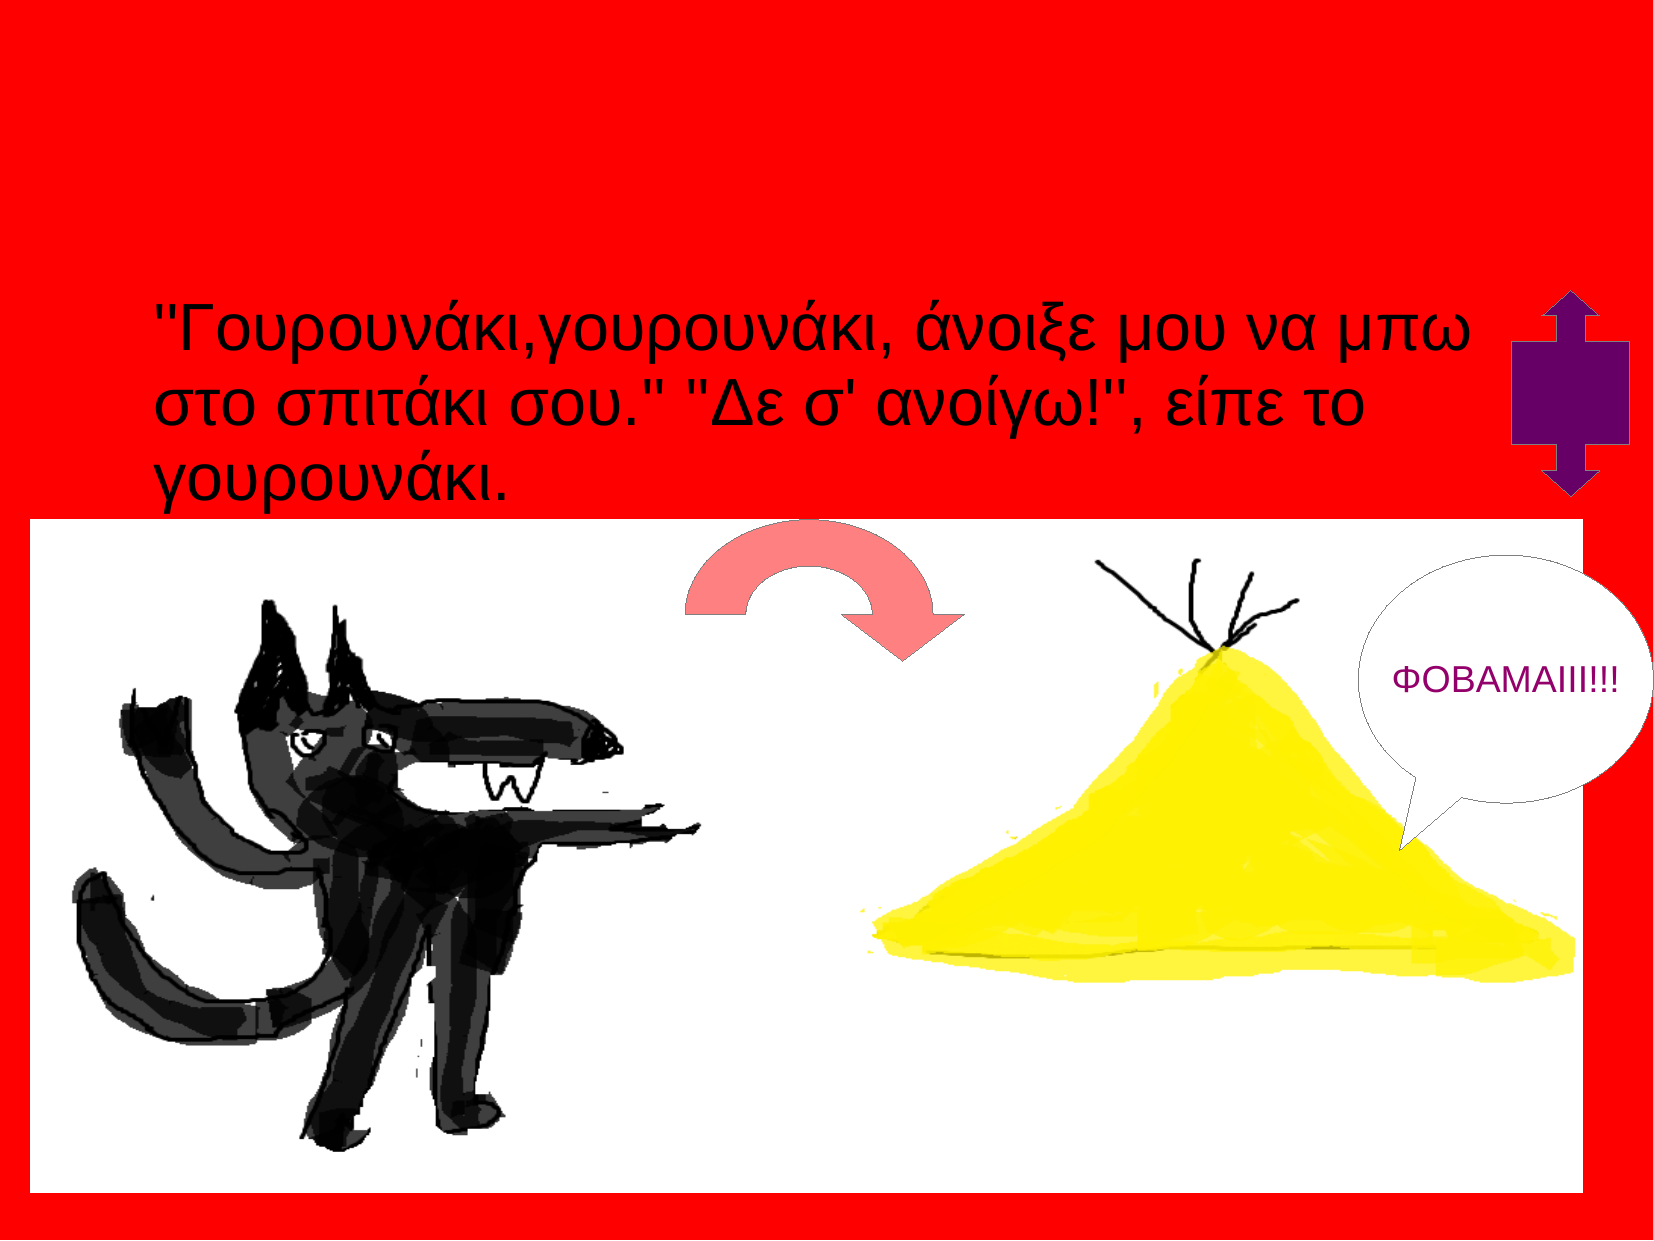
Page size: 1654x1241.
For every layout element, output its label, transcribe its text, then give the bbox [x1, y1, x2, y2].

text_box [685, 519, 965, 662]
text_box ΦΟΒΑΜΑΙΙΙ!!! [1358, 555, 1654, 851]
picture [30, 519, 1583, 1193]
list ''Γουρουνάκι,γουρουνάκι, άνοιξε μου να μπω στο σπιτάκι σου.'' ''Δε σ' ανοίγω!'', είπε το γουρουνάκι. [82, 290, 1538, 519]
text_box [1511, 290, 1630, 497]
